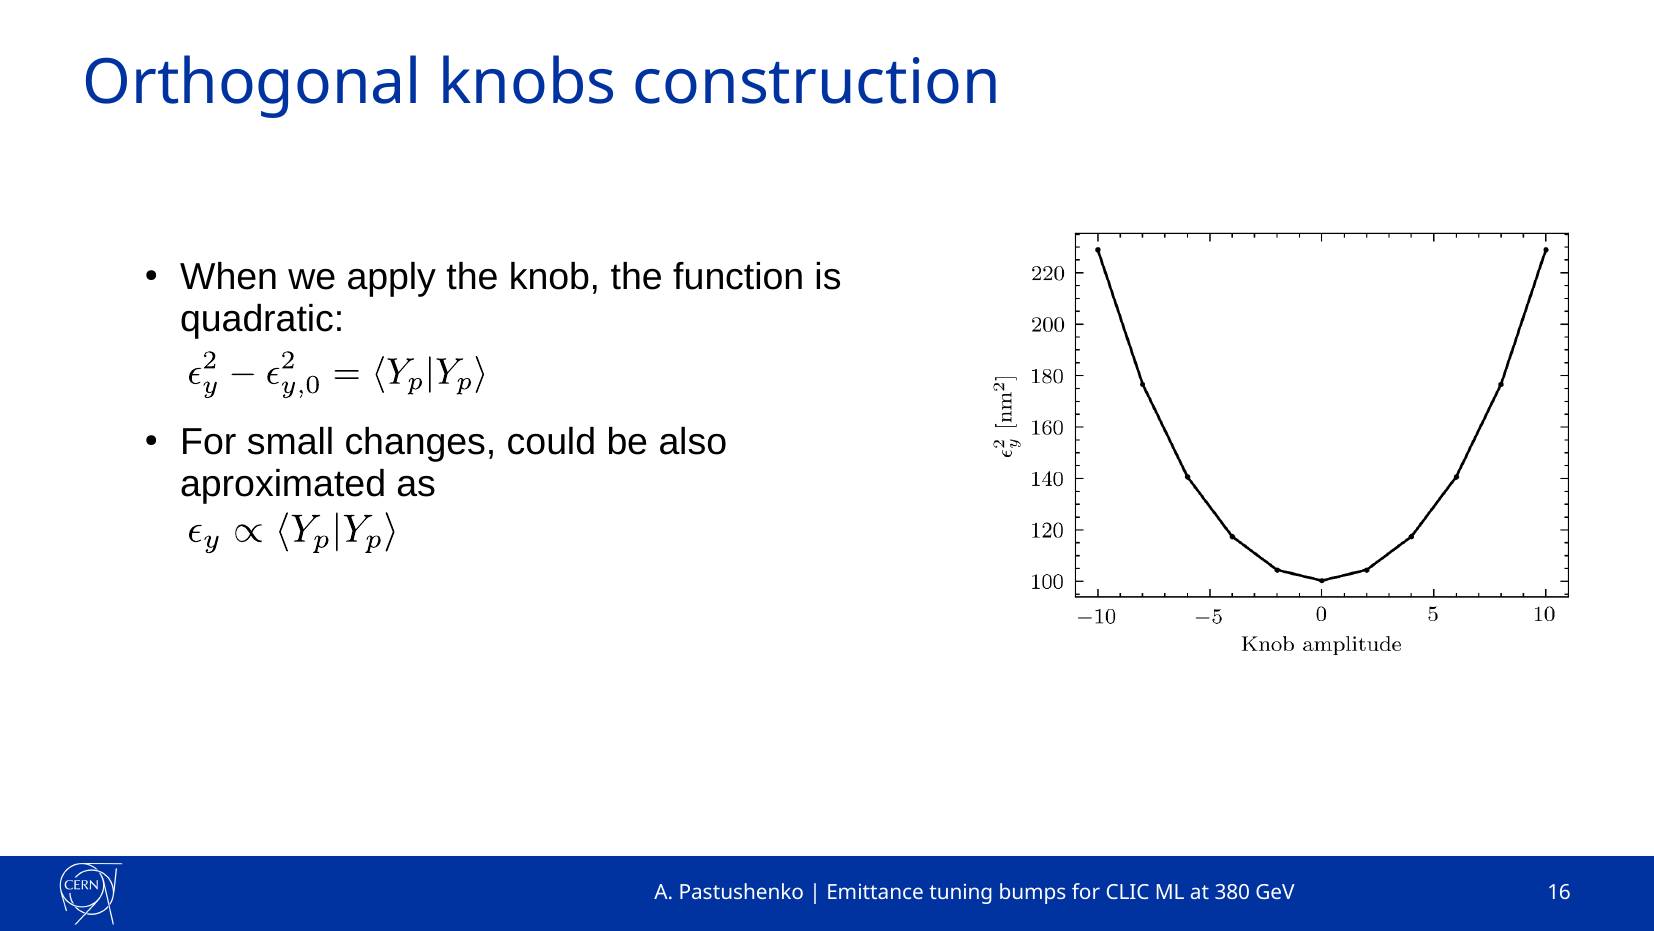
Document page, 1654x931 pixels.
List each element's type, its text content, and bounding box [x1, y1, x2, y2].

title Orthogonal knobs construction [82, 37, 1571, 193]
picture [56, 859, 127, 928]
text_box For small changes, could be also aproximated as [129, 413, 863, 513]
text_box When we apply the knob, the function is quadratic: [129, 248, 898, 347]
text_box [188, 512, 395, 554]
picture [968, 224, 1581, 662]
text_box [188, 351, 485, 399]
